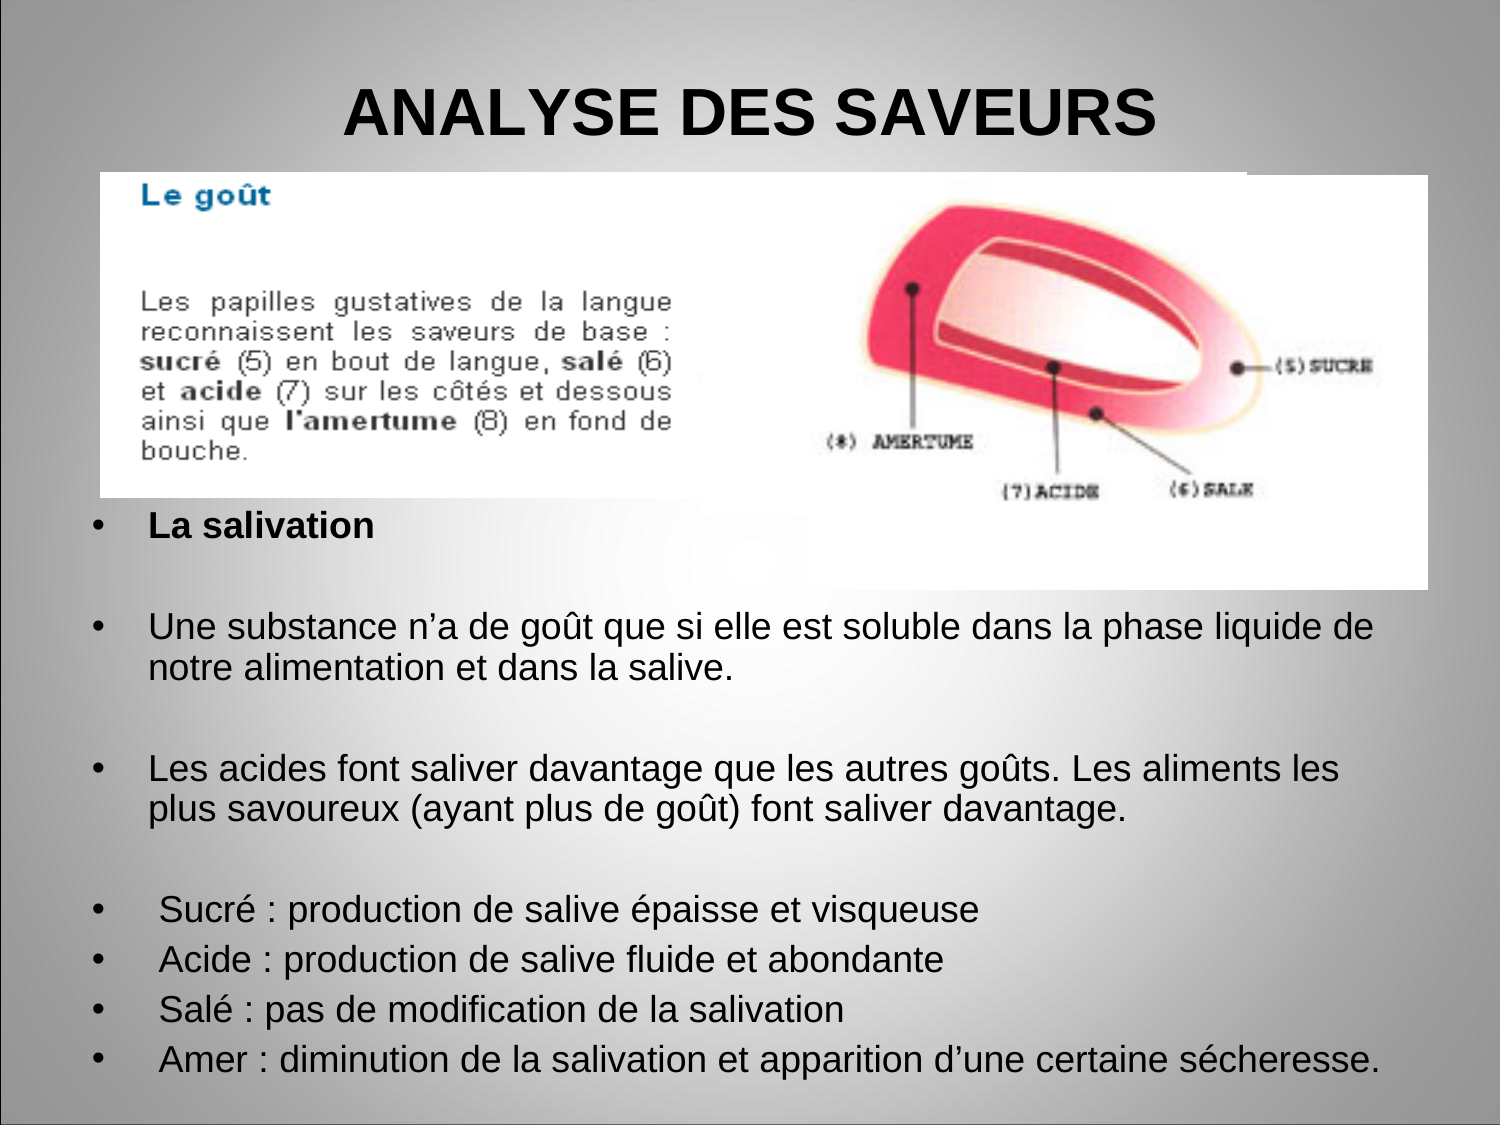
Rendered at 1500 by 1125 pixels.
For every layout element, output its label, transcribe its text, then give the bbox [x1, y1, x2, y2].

text_box [702, 172, 1223, 516]
picture [0, 0, 1500, 1125]
list La salivation Une substance n’a de goût que si elle est soluble dans la phase liquide de notre alimentation et dans la salive. Les acides font saliver davantage que les autres goûts. Les aliments les plus savoureux (ayant plus de goût) font saliver davantage. Sucré : production de salive épaisse et visqueuse Acide : production de salive fluide et abondante Salé : pas de modification de la salivation Amer : diminution de la salivation et apparition d’une certaine sécheresse. [76, 498, 1427, 1125]
title ANALYSE DES SAVEURS [75, 45, 1426, 173]
